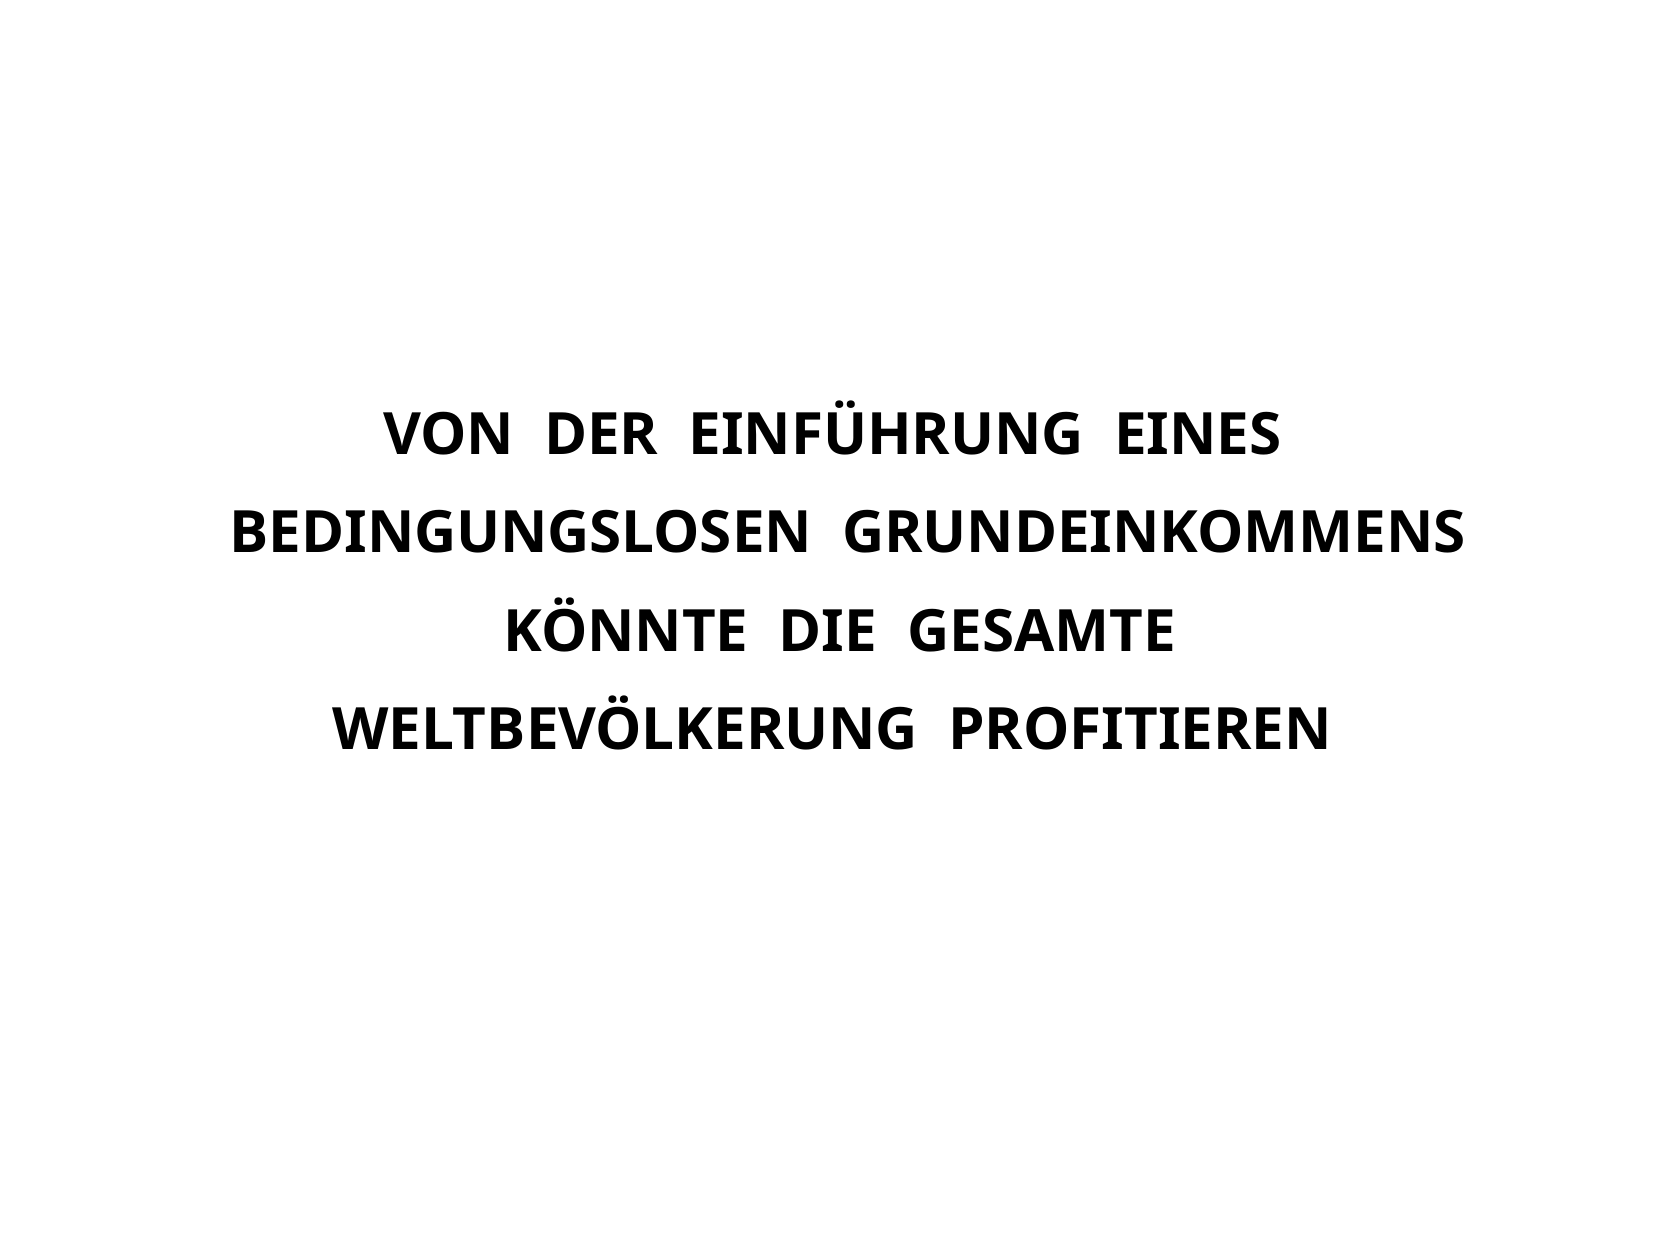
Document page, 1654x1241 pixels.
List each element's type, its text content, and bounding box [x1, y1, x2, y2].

list VON DER EINFÜHRUNG EINES BEDINGUNGSLOSEN GRUNDEINKOMMENS KÖNNTE DIE GESAMTE WELTBEVÖLKERUNG PROFITIEREN [82, 290, 1571, 1010]
